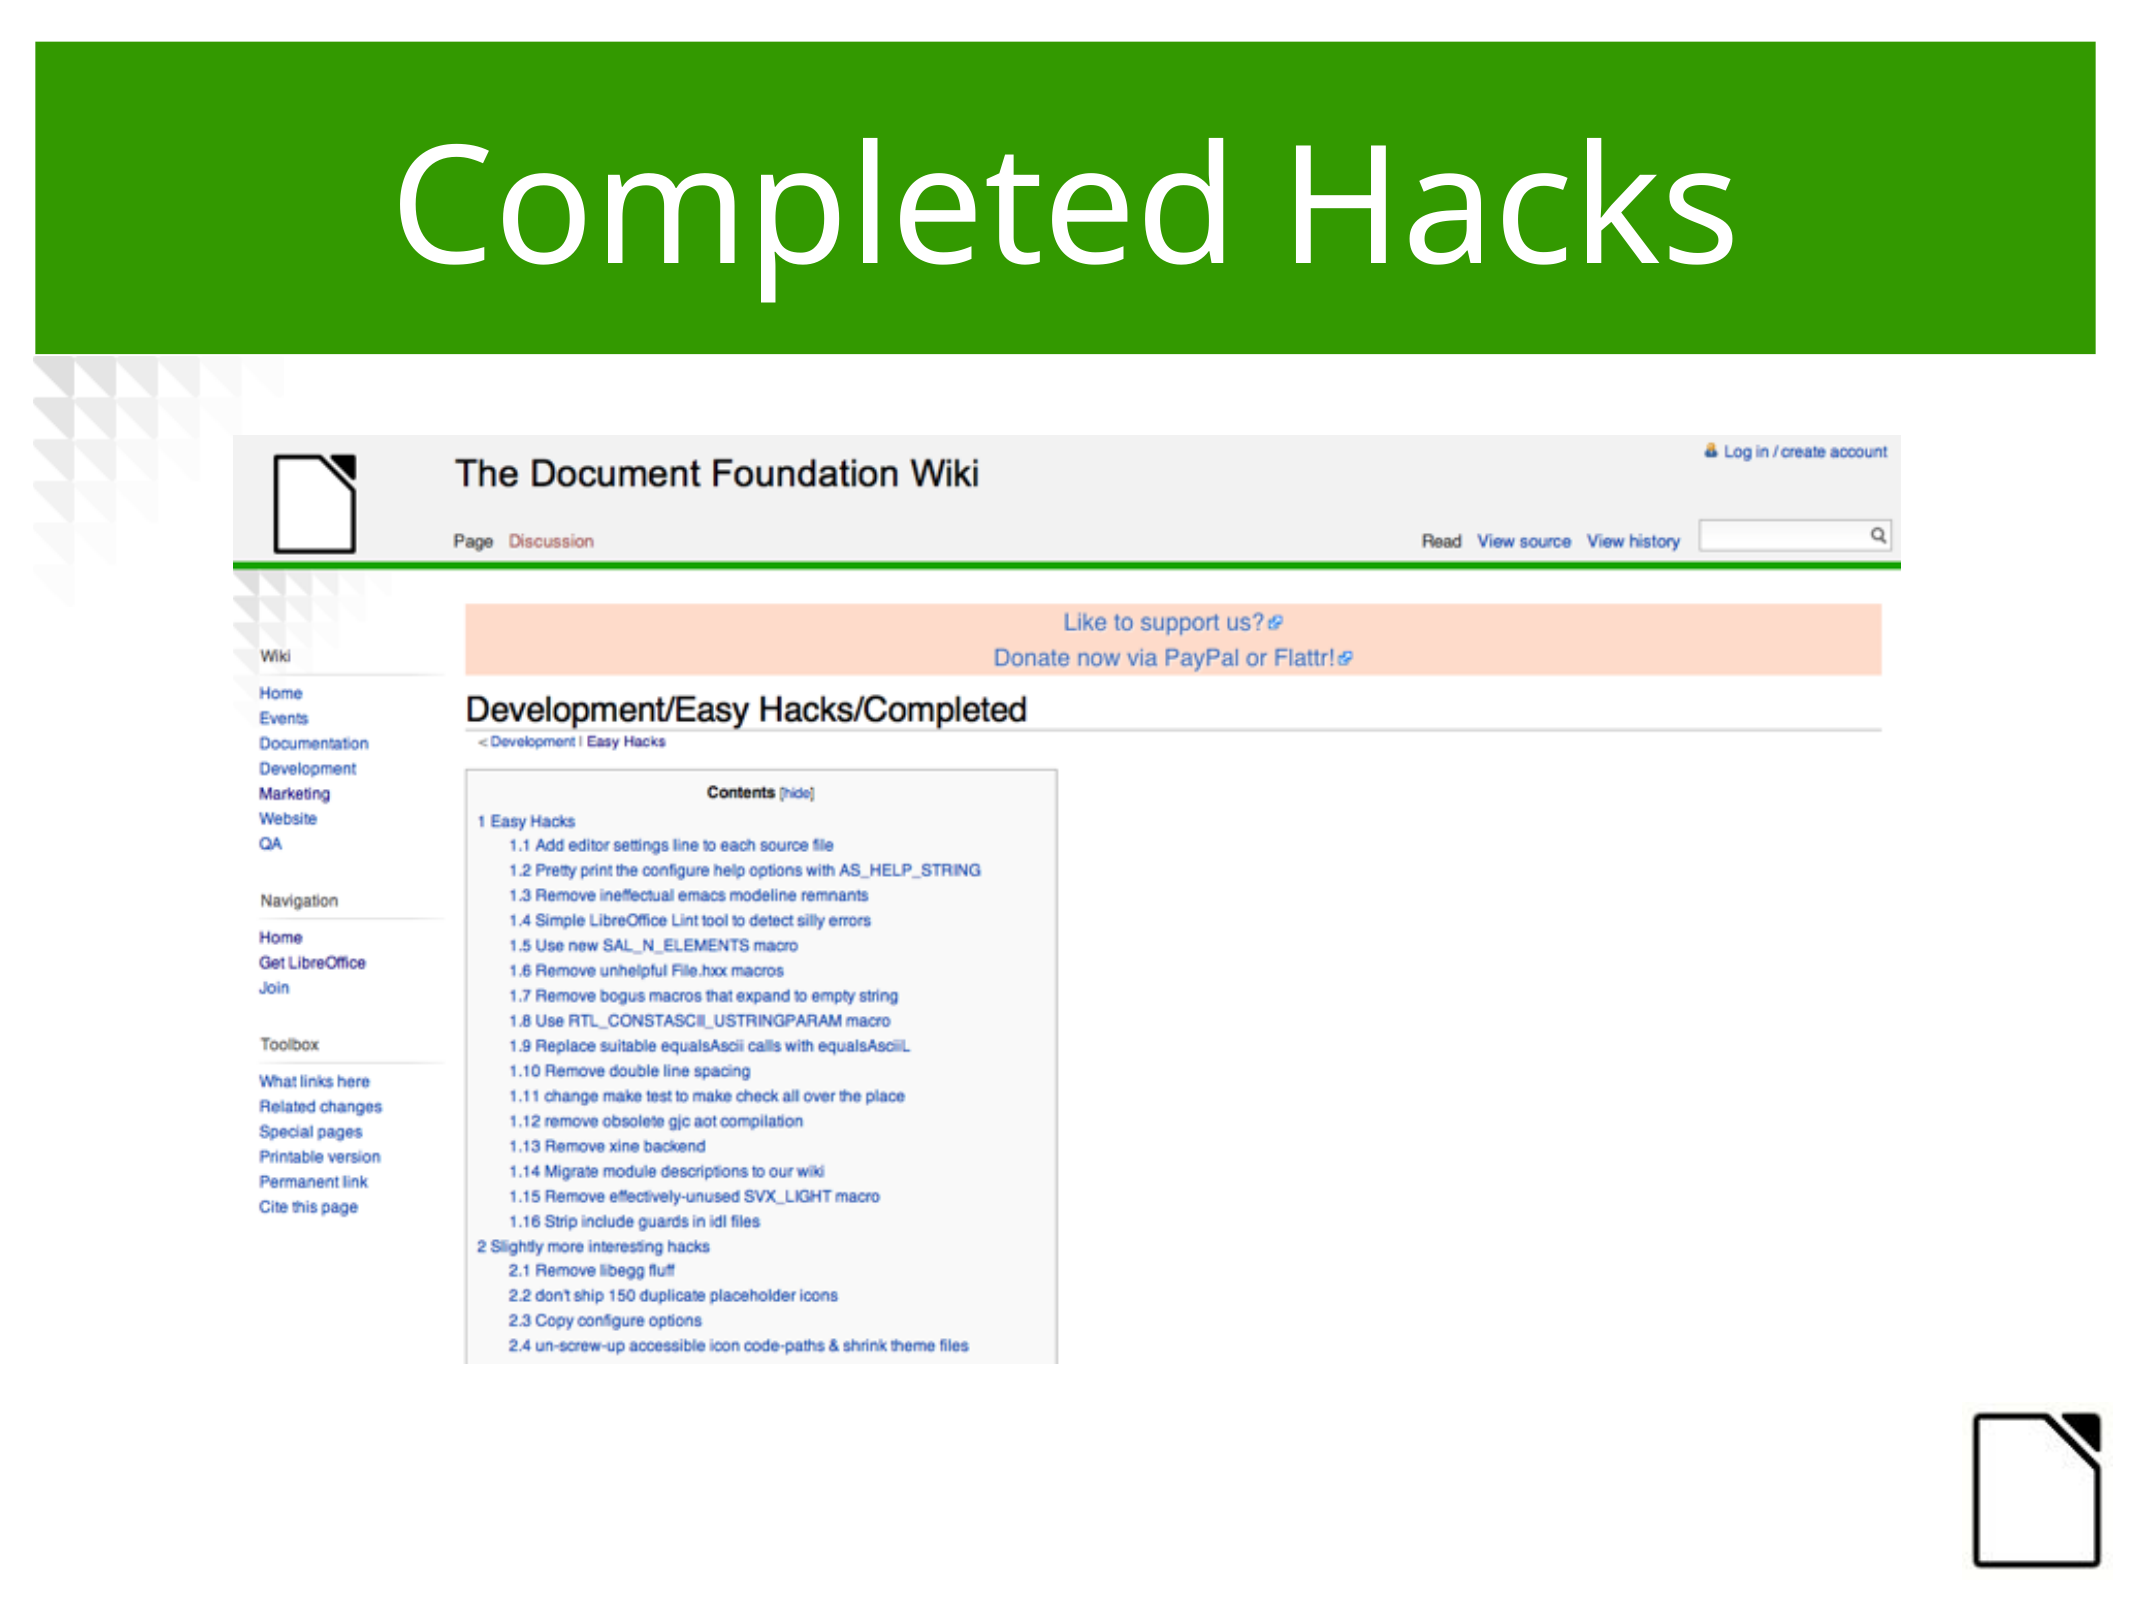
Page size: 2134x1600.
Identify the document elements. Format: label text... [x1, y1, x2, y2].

title Completed Hacks [35, 41, 2096, 355]
picture [33, 356, 1901, 1365]
picture [1962, 1402, 2113, 1580]
